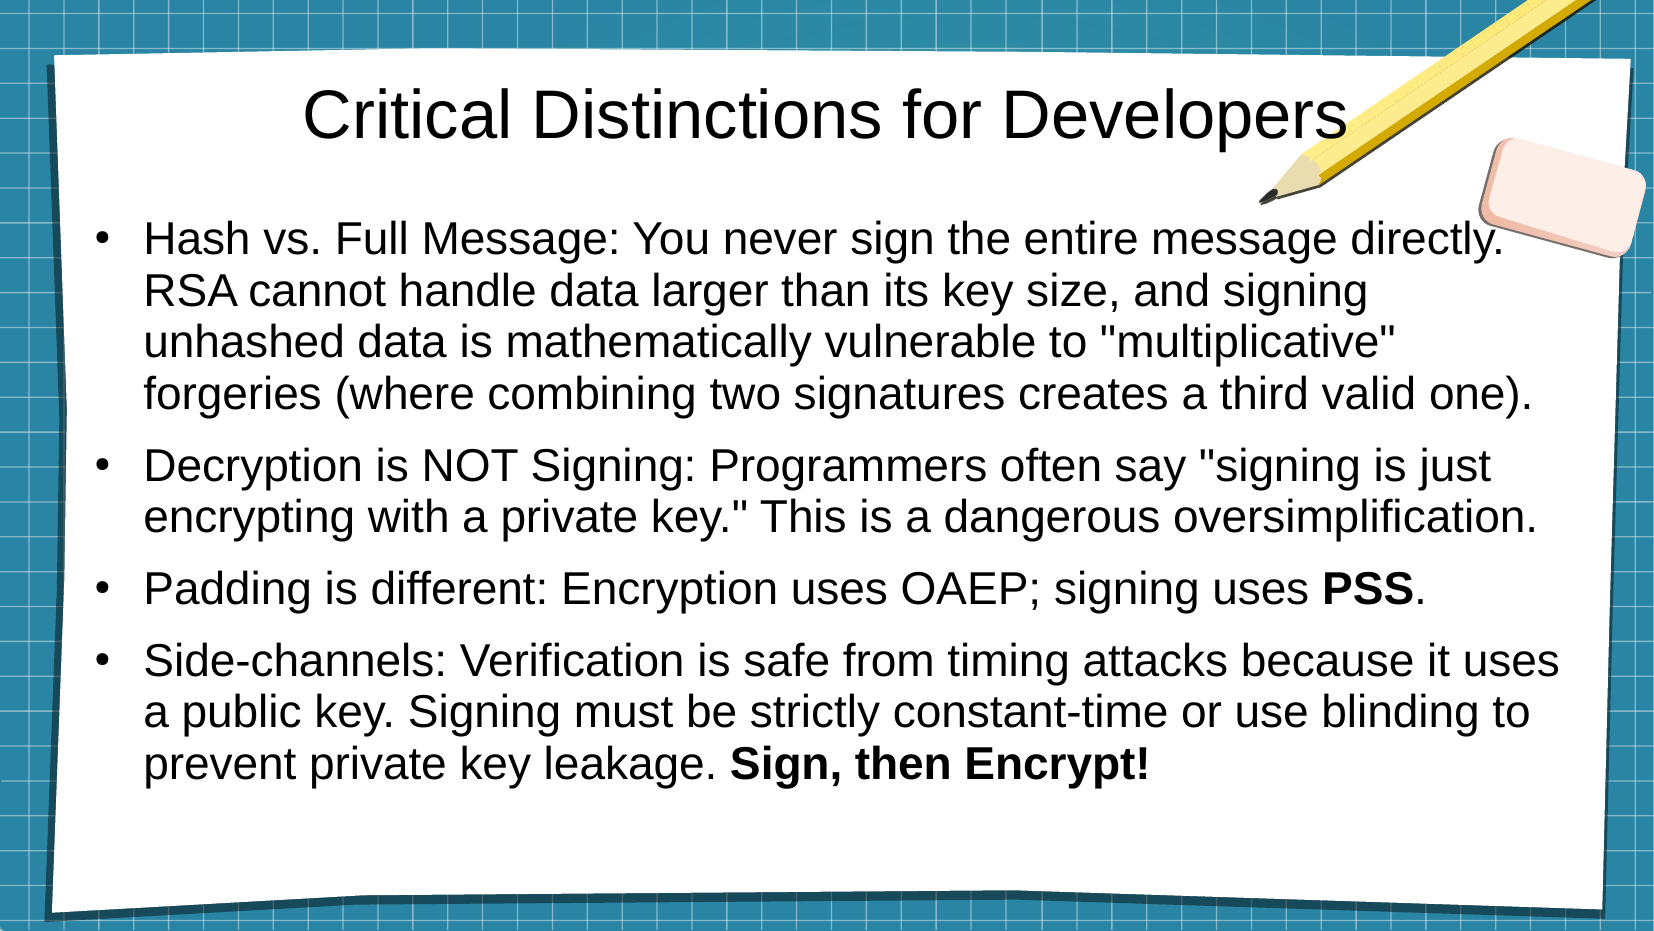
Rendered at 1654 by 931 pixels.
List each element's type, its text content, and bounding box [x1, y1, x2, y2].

title Critical Distinctions for Developers [82, 37, 1571, 193]
list Hash vs. Full Message: You never sign the entire message directly. RSA cannot handle data larger than its key size, and signing unhashed data is mathematically vulnerable to "multiplicative" forgeries (where combining two signatures creates a third valid one). Decryption is NOT Signing: Programmers often say "signing is just encrypting with a private key." This is a dangerous oversimplification. Padding is different: Encryption uses OAEP; signing uses PSS. Side-channels: Verification is safe from timing attacks because it uses a public key. Signing must be strictly constant-time or use blinding to prevent private key leakage. Sign, then Encrypt! [78, 212, 1567, 823]
